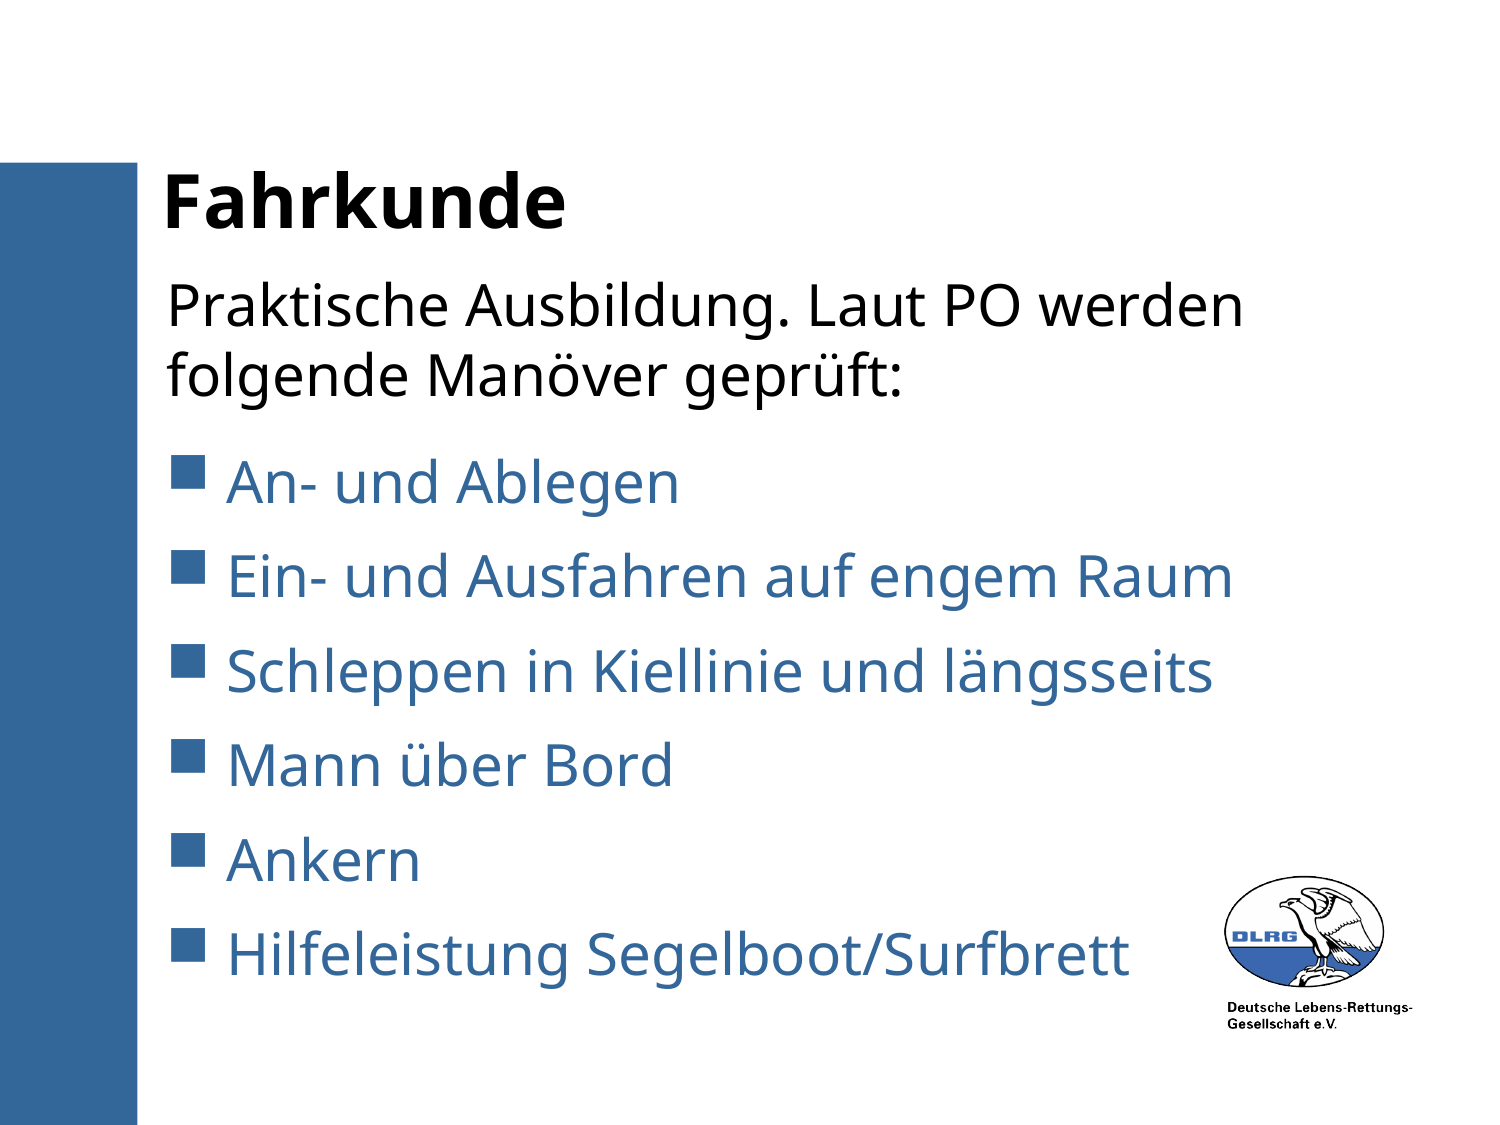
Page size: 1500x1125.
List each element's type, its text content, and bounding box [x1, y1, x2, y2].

text_box Fahrkunde [147, 138, 1440, 259]
text_box Praktische Ausbildung. Laut PO werden folgende Manöver geprüft: [151, 261, 1350, 420]
text_box An- und Ablegen Ein- und Ausfahren auf engem Raum Schleppen in Kiellinie und längsseits Mann über Bord Ankern Hilfeleistung Segelboot/Surfbrett [151, 412, 1463, 1125]
